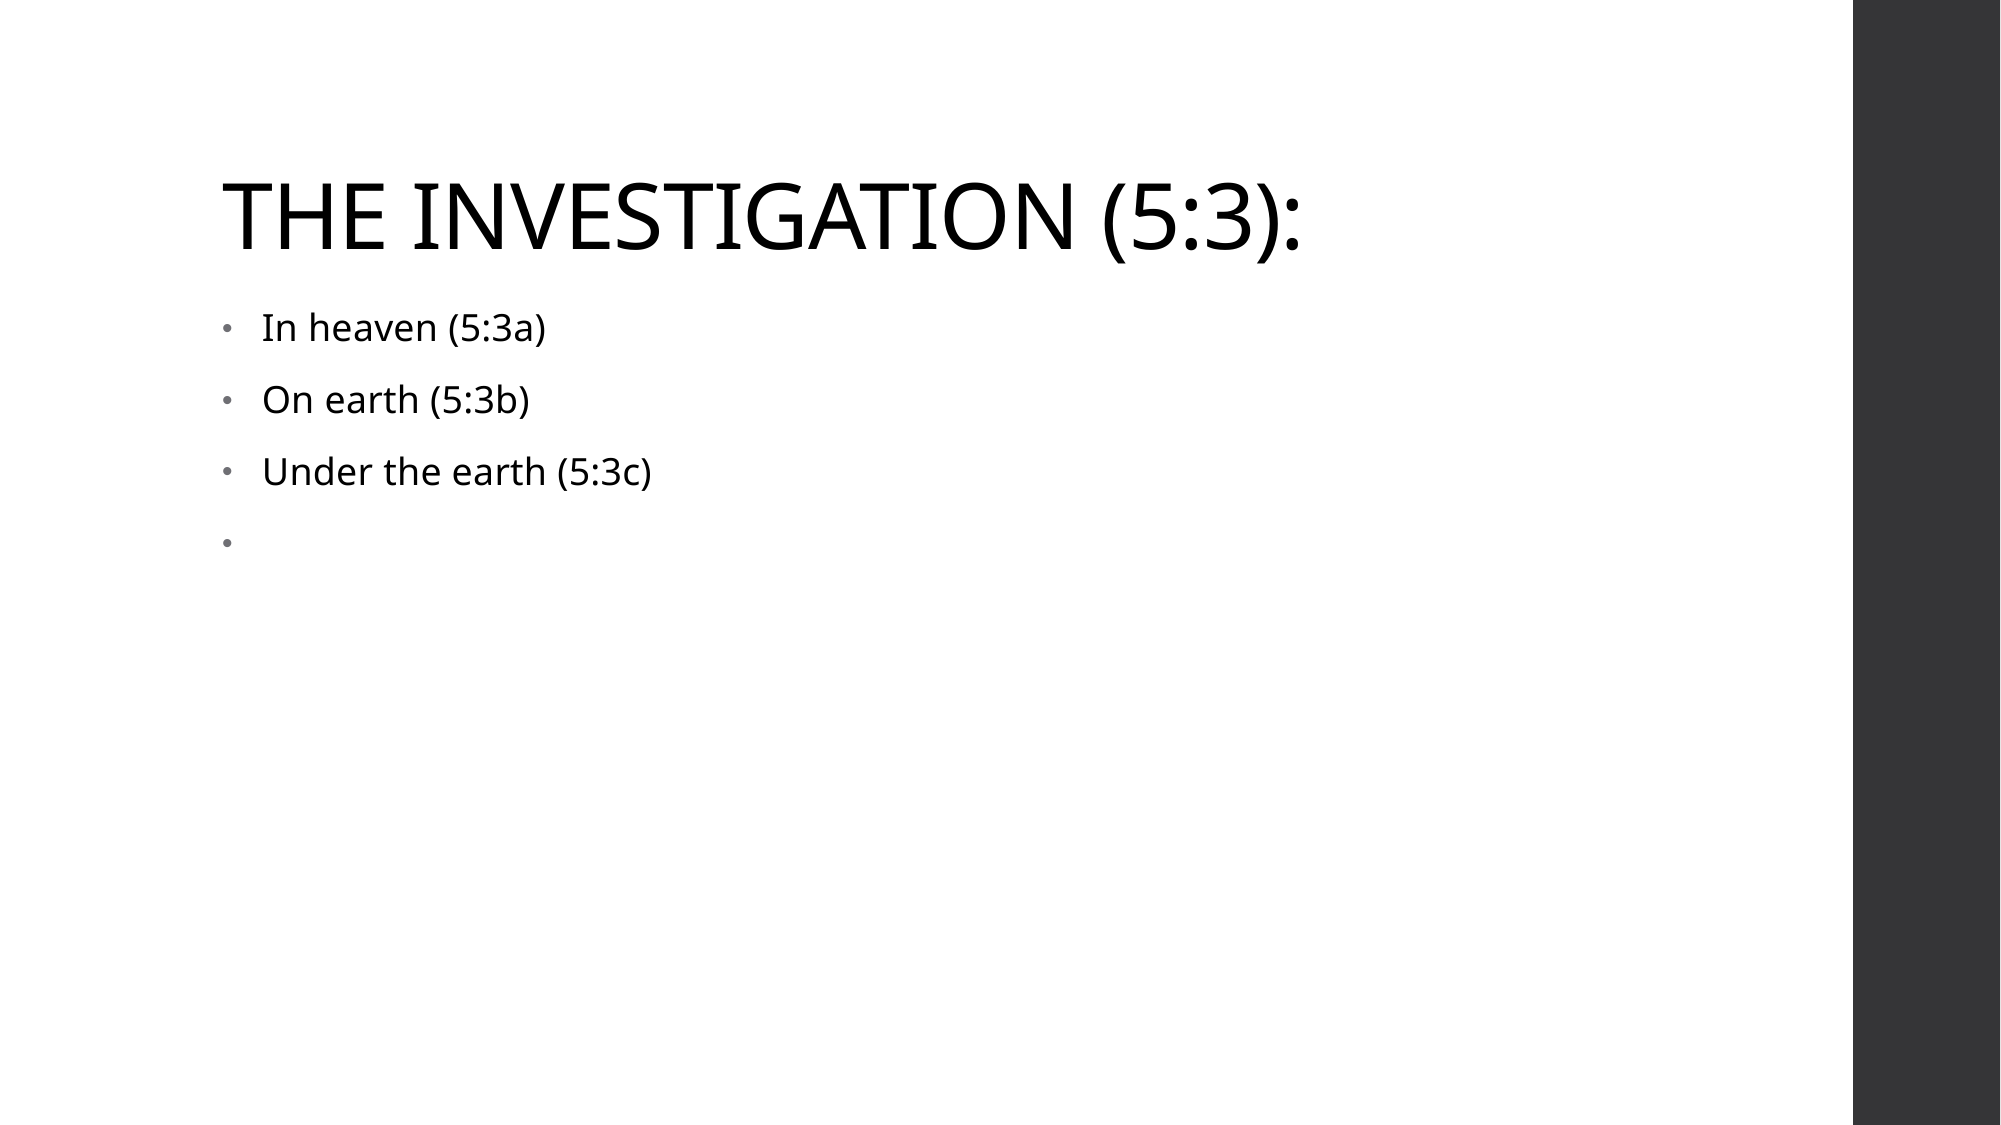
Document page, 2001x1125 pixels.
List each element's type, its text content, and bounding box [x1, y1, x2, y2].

title THE INVESTIGATION (5:3): [206, 60, 1797, 278]
list In heaven (5:3a) On earth (5:3b) Under the earth (5:3c) [206, 299, 1617, 1014]
